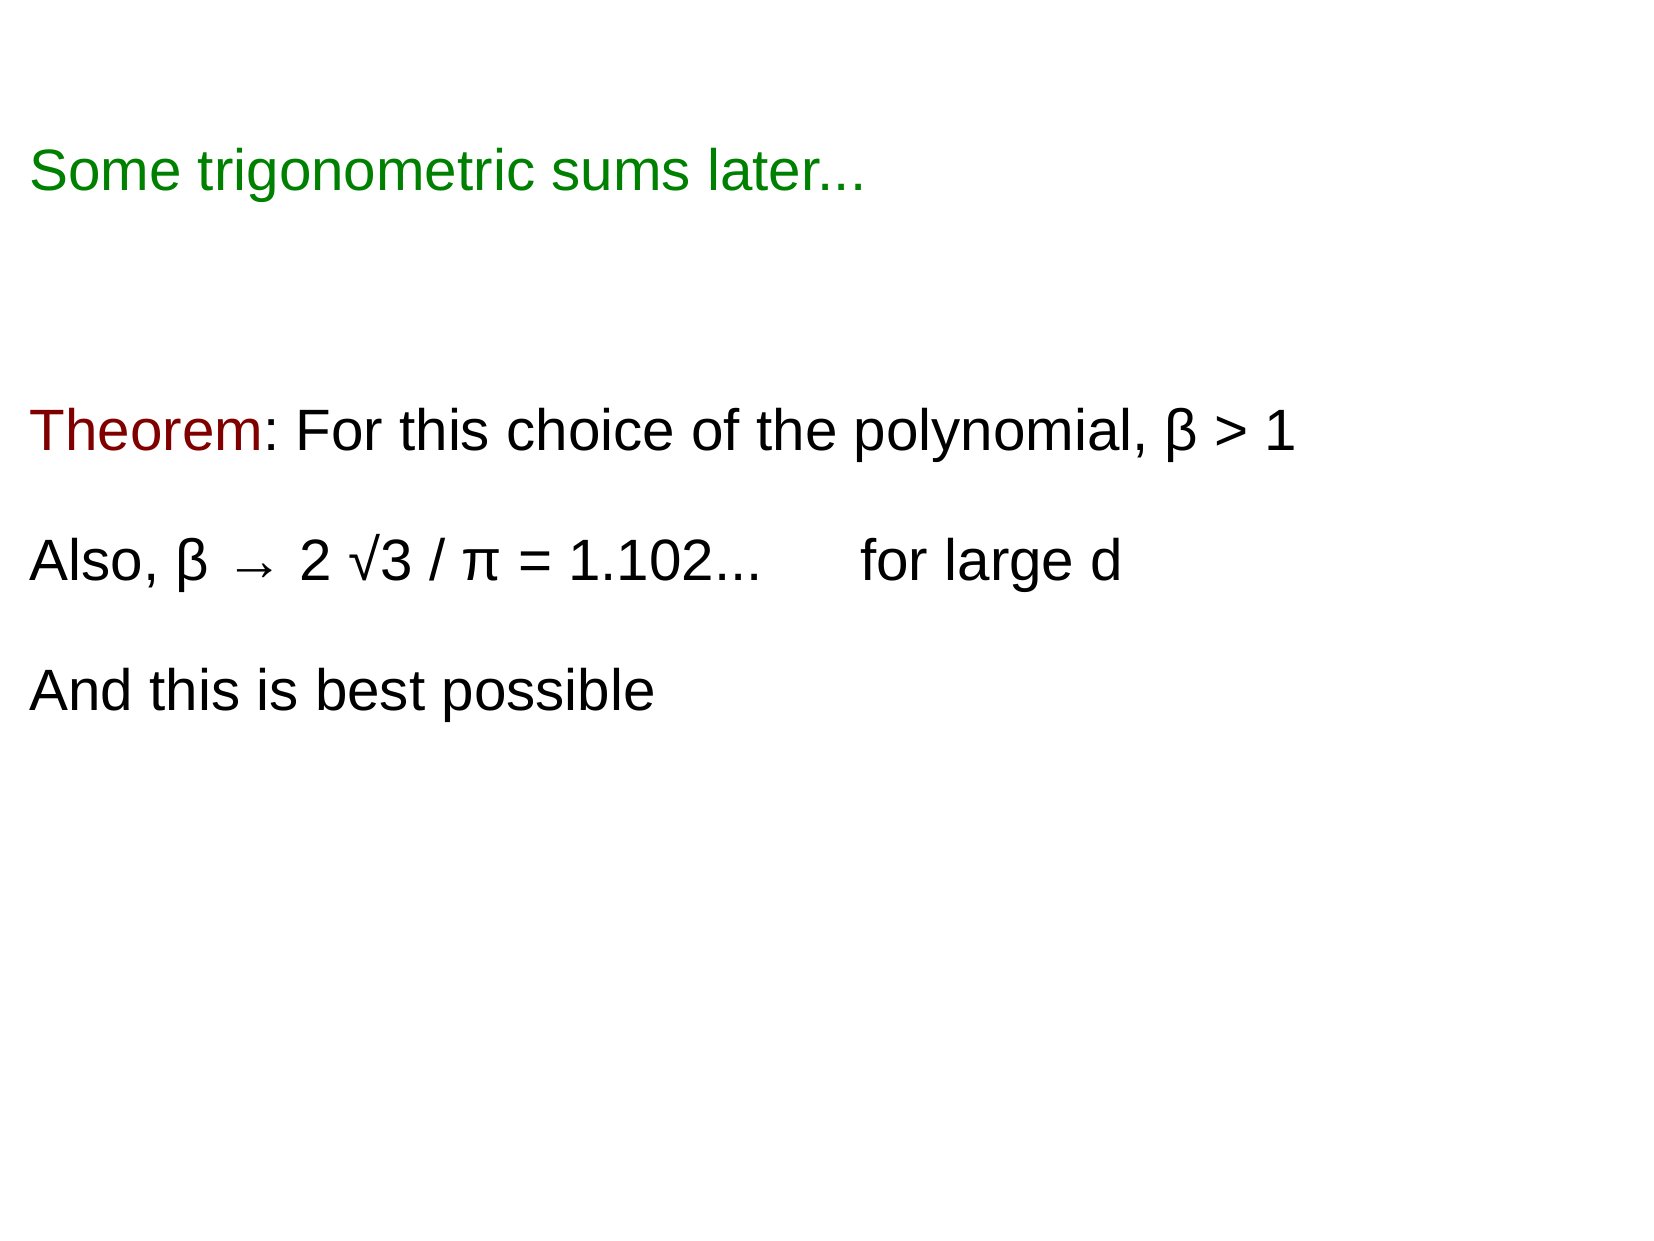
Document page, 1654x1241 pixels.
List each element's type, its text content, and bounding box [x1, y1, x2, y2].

text_box Some trigonometric sums later... Theorem: For this choice of the polynomial, β > 1 Also, β → 2 √3 / π = 1.102... for large d And this is best possible [15, 0, 1636, 1241]
